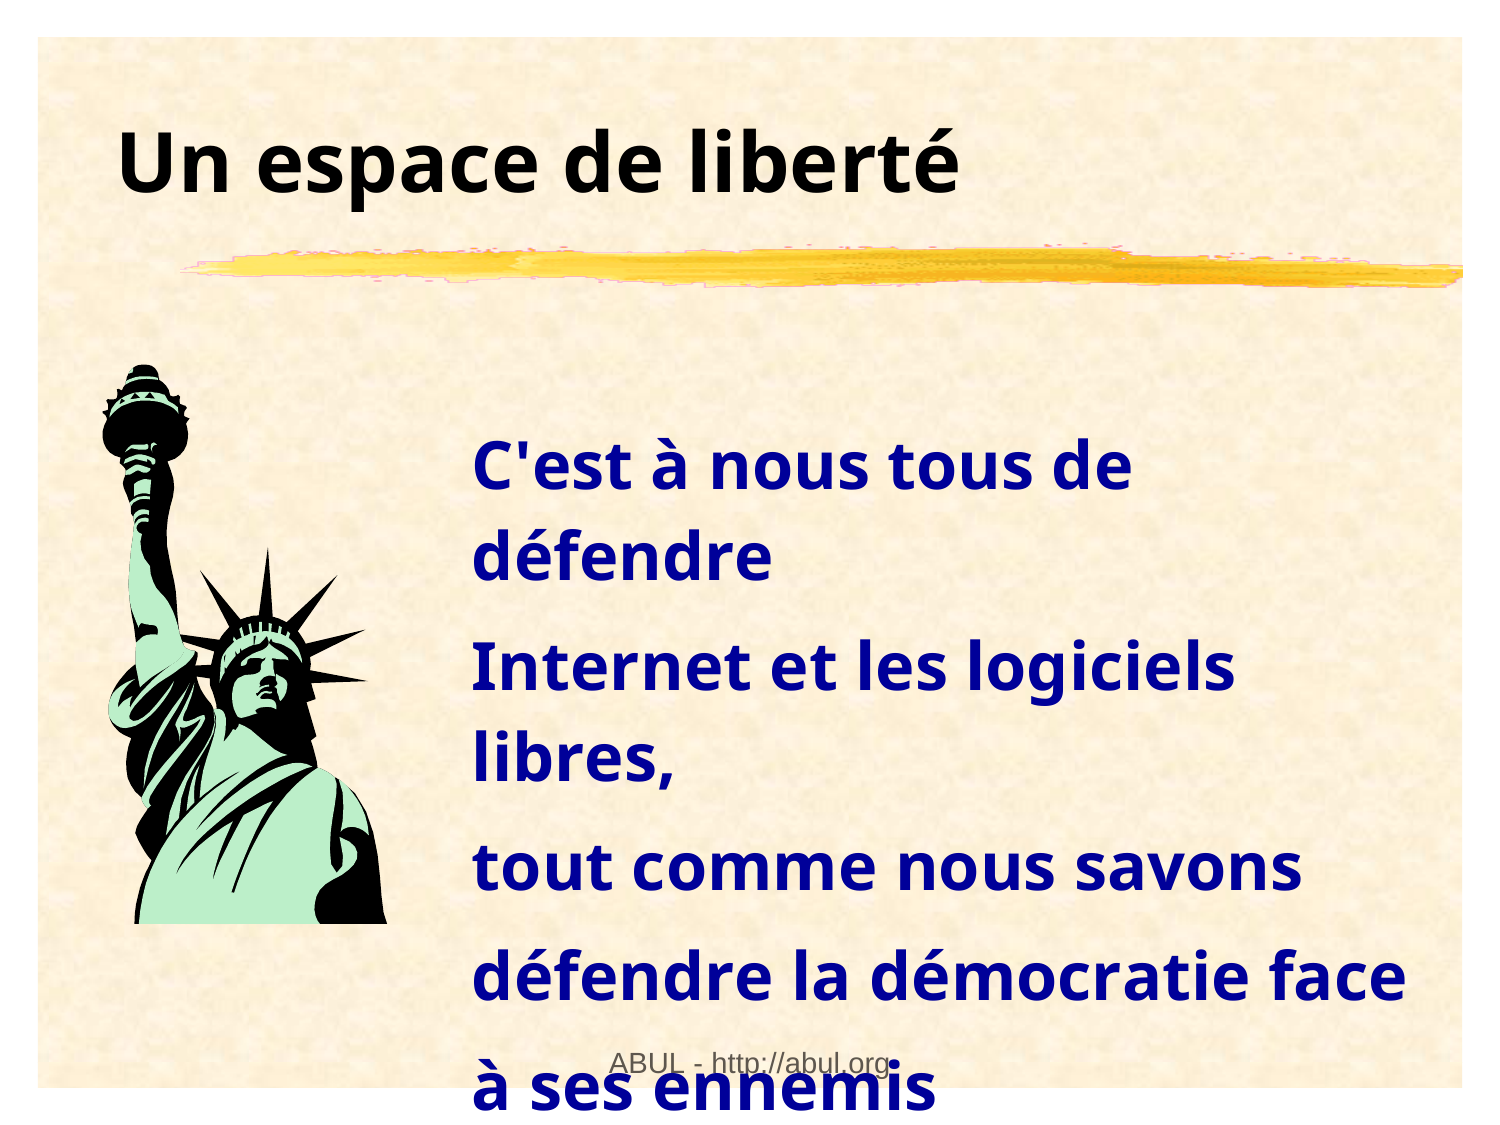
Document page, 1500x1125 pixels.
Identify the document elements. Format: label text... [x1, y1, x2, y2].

picture [575, 1080, 589, 1088]
title Un espace de liberté [101, 72, 1312, 248]
picture [788, 1065, 795, 1071]
picture [751, 1081, 764, 1088]
picture [834, 1081, 846, 1088]
picture [707, 1081, 720, 1088]
picture [792, 1080, 806, 1088]
picture [37, 37, 1463, 1088]
picture [806, 1059, 813, 1071]
picture [856, 1081, 868, 1088]
text_box C'est à nous tous de défendre Internet et les logiciels libres, tout comme nous savons défendre la démocratie face à ses ennemis [457, 410, 1447, 901]
picture [748, 1059, 755, 1071]
picture [665, 1080, 679, 1088]
